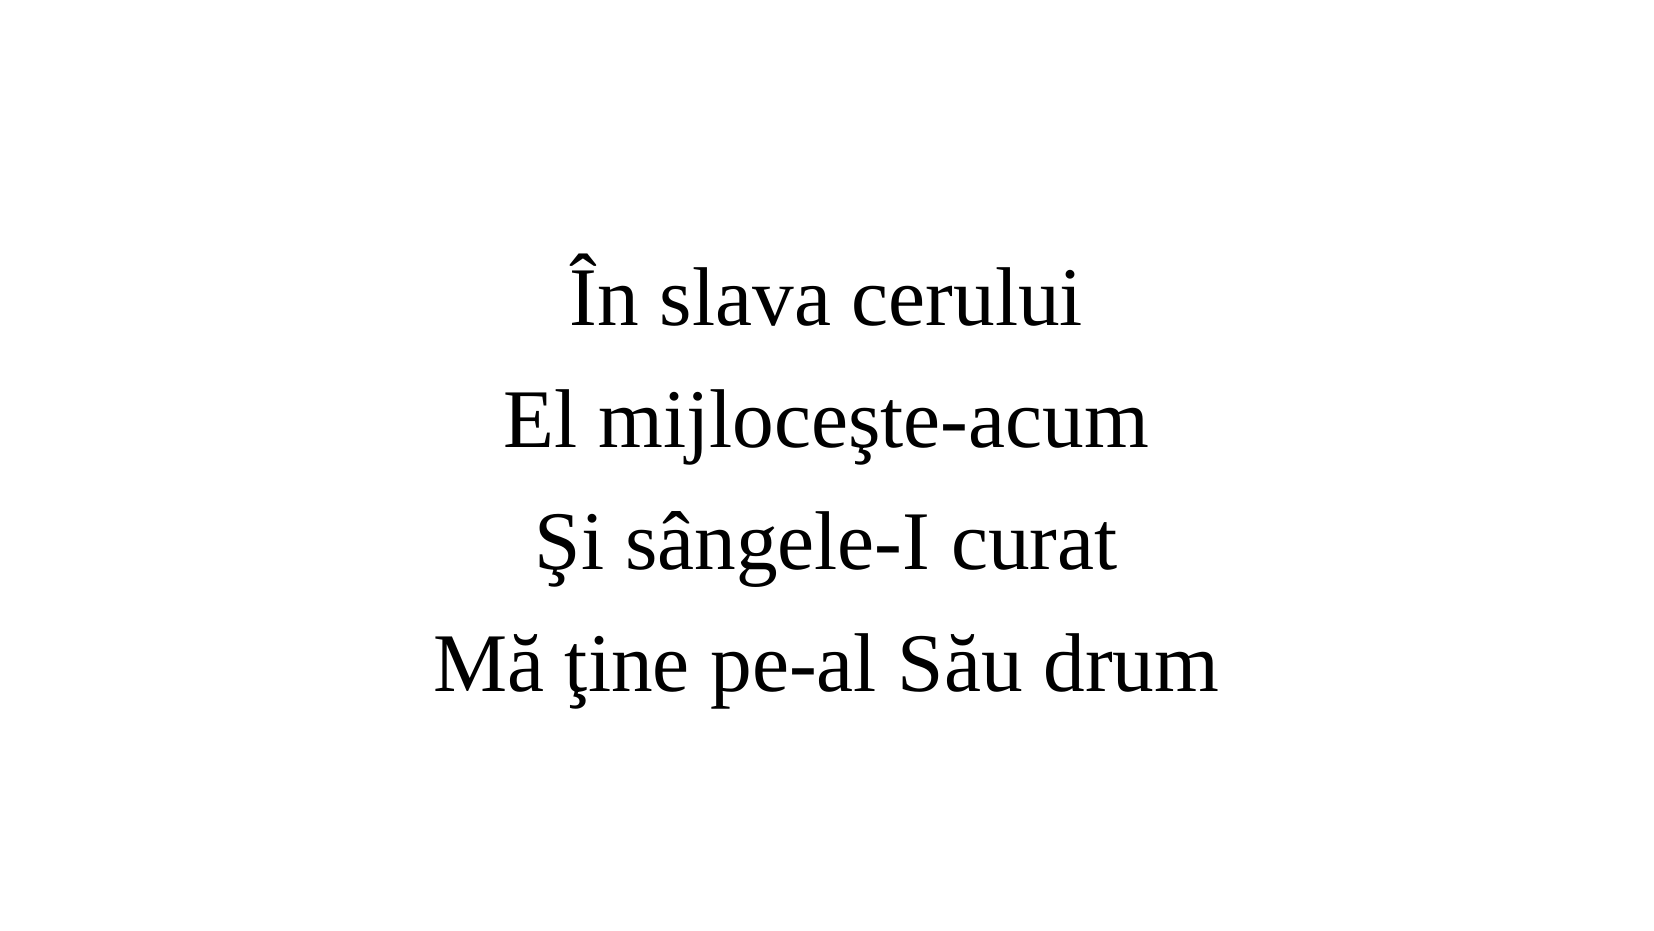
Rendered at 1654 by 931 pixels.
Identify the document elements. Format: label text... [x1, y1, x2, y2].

subtitle În slava cerului El mijloceşte-acum Şi sângele-I curat Mă ţine pe-al Său drum [118, 238, 1536, 712]
